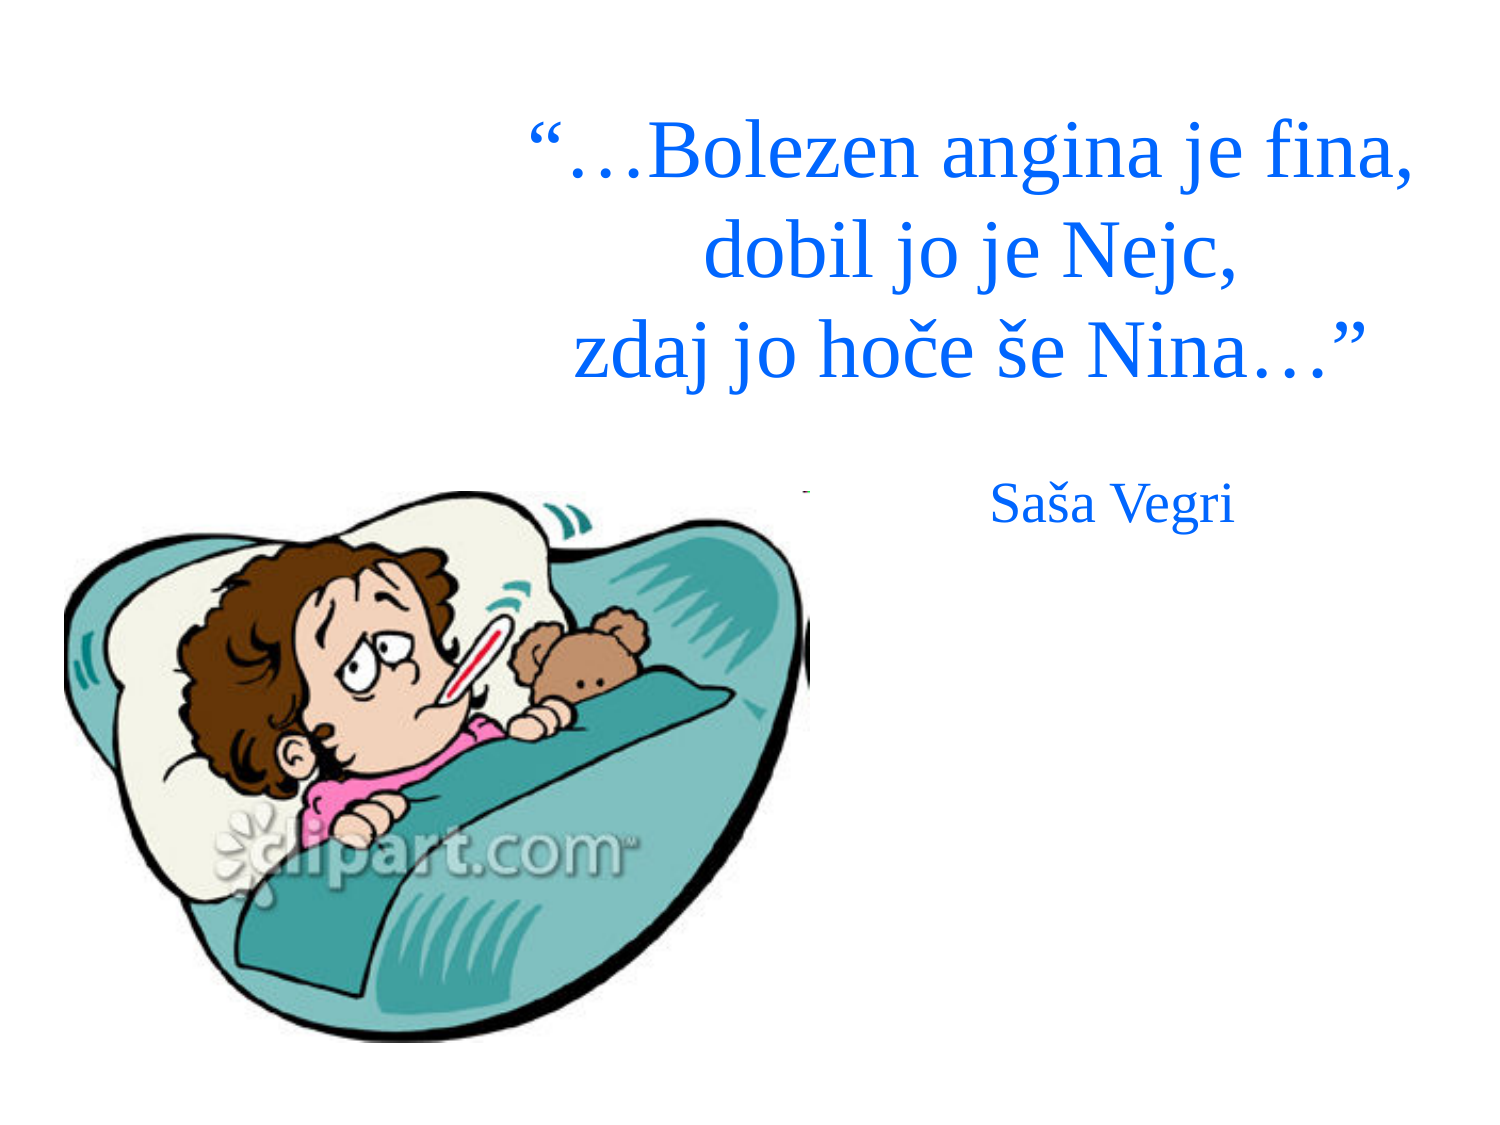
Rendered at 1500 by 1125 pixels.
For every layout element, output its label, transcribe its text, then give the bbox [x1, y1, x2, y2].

title “…Bolezen angina je fina, dobil jo je Nejc, zdaj jo hoče še Nina…” [443, 160, 1500, 528]
text_box Saša Vegri [974, 456, 1282, 542]
picture [64, 491, 810, 1043]
